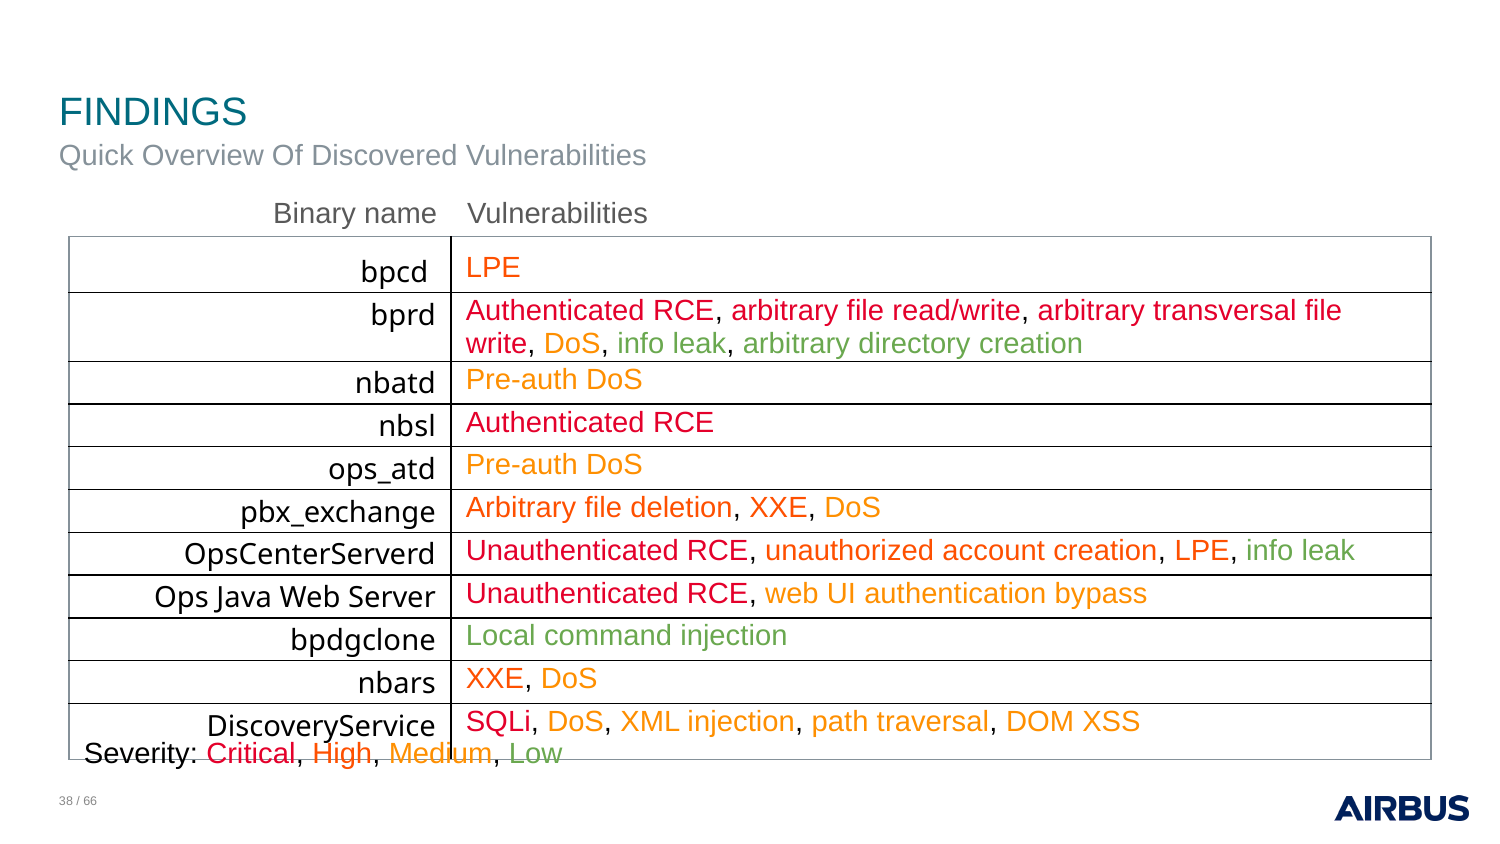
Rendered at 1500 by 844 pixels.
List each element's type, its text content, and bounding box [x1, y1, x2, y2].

picture [1334, 795, 1469, 821]
table_cell nbsl [70, 405, 450, 446]
table_header bpcd [70, 237, 450, 292]
text_box Binary name [146, 178, 452, 244]
table_cell Unauthenticated RCE, web UI authentication bypass [452, 576, 1430, 617]
table_cell XXE, DoS [452, 661, 1430, 703]
table_cell Pre-auth DoS [452, 447, 1430, 489]
table_cell Arbitrary file deletion, XXE, DoS [452, 490, 1430, 532]
table_cell bpdgclone [70, 619, 450, 660]
title FINDINGS Quick Overview Of Discovered Vulnerabilities [58, 80, 1441, 192]
text_box Severity: Critical, High, Medium, Low [68, 719, 1431, 785]
table_cell nbars [70, 661, 450, 703]
table_cell Pre-auth DoS [452, 362, 1430, 403]
table_cell bprd [70, 293, 450, 361]
table_cell OpsCenterServerd [70, 533, 450, 574]
table_cell Authenticated RCE, arbitrary file read/write, arbitrary transversal file write, DoS, info leak, arbitrary directory creation [452, 293, 1430, 361]
table_cell Local command injection [452, 619, 1430, 660]
table_cell Unauthenticated RCE, unauthorized account creation, LPE, info leak [452, 533, 1430, 574]
table_cell SQLi, DoS, XML injection, path traversal, DOM XSS [452, 704, 1430, 719]
table_cell pbx_exchange [70, 490, 450, 532]
table_cell ops_atd [70, 447, 450, 489]
table_cell nbatd [70, 362, 450, 403]
table_header LPE [452, 237, 1430, 292]
table_cell Authenticated RCE [452, 405, 1430, 446]
table_cell Ops Java Web Server [70, 576, 450, 617]
text_box Vulnerabilities [452, 178, 1138, 244]
table_cell DiscoveryService [70, 704, 450, 719]
